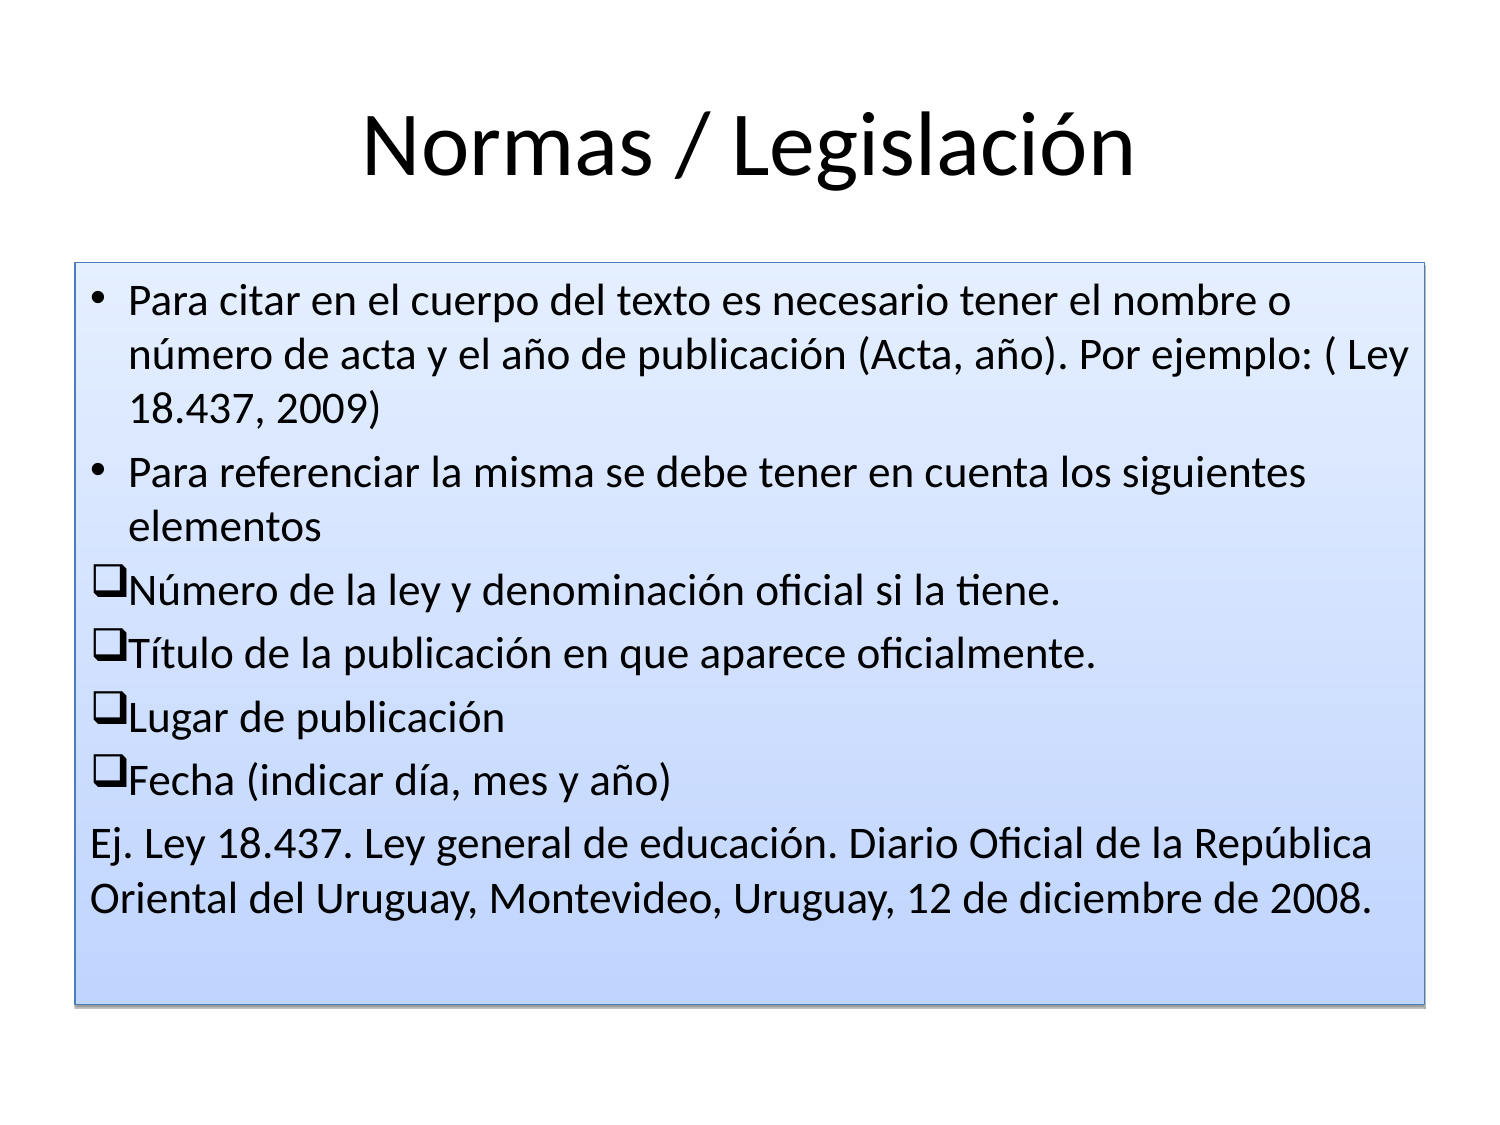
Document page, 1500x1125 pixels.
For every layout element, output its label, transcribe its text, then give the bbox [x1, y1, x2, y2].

text_box Para citar en el cuerpo del texto es necesario tener el nombre o número de acta y el año de publicación (Acta, año). Por ejemplo: ( Ley 18.437, 2009) Para referenciar la misma se debe tener en cuenta los siguientes elementos Número de la ley y denominación oficial si la tiene. Título de la publicación en que aparece oficialmente. Lugar de publicación Fecha (indicar día, mes y año) Ej. Ley 18.437. Ley general de educación. Diario Oficial de la República Oriental del Uruguay, Montevideo, Uruguay, 12 de diciembre de 2008. [75, 262, 1425, 1005]
text_box Normas / Legislación [75, 45, 1425, 233]
